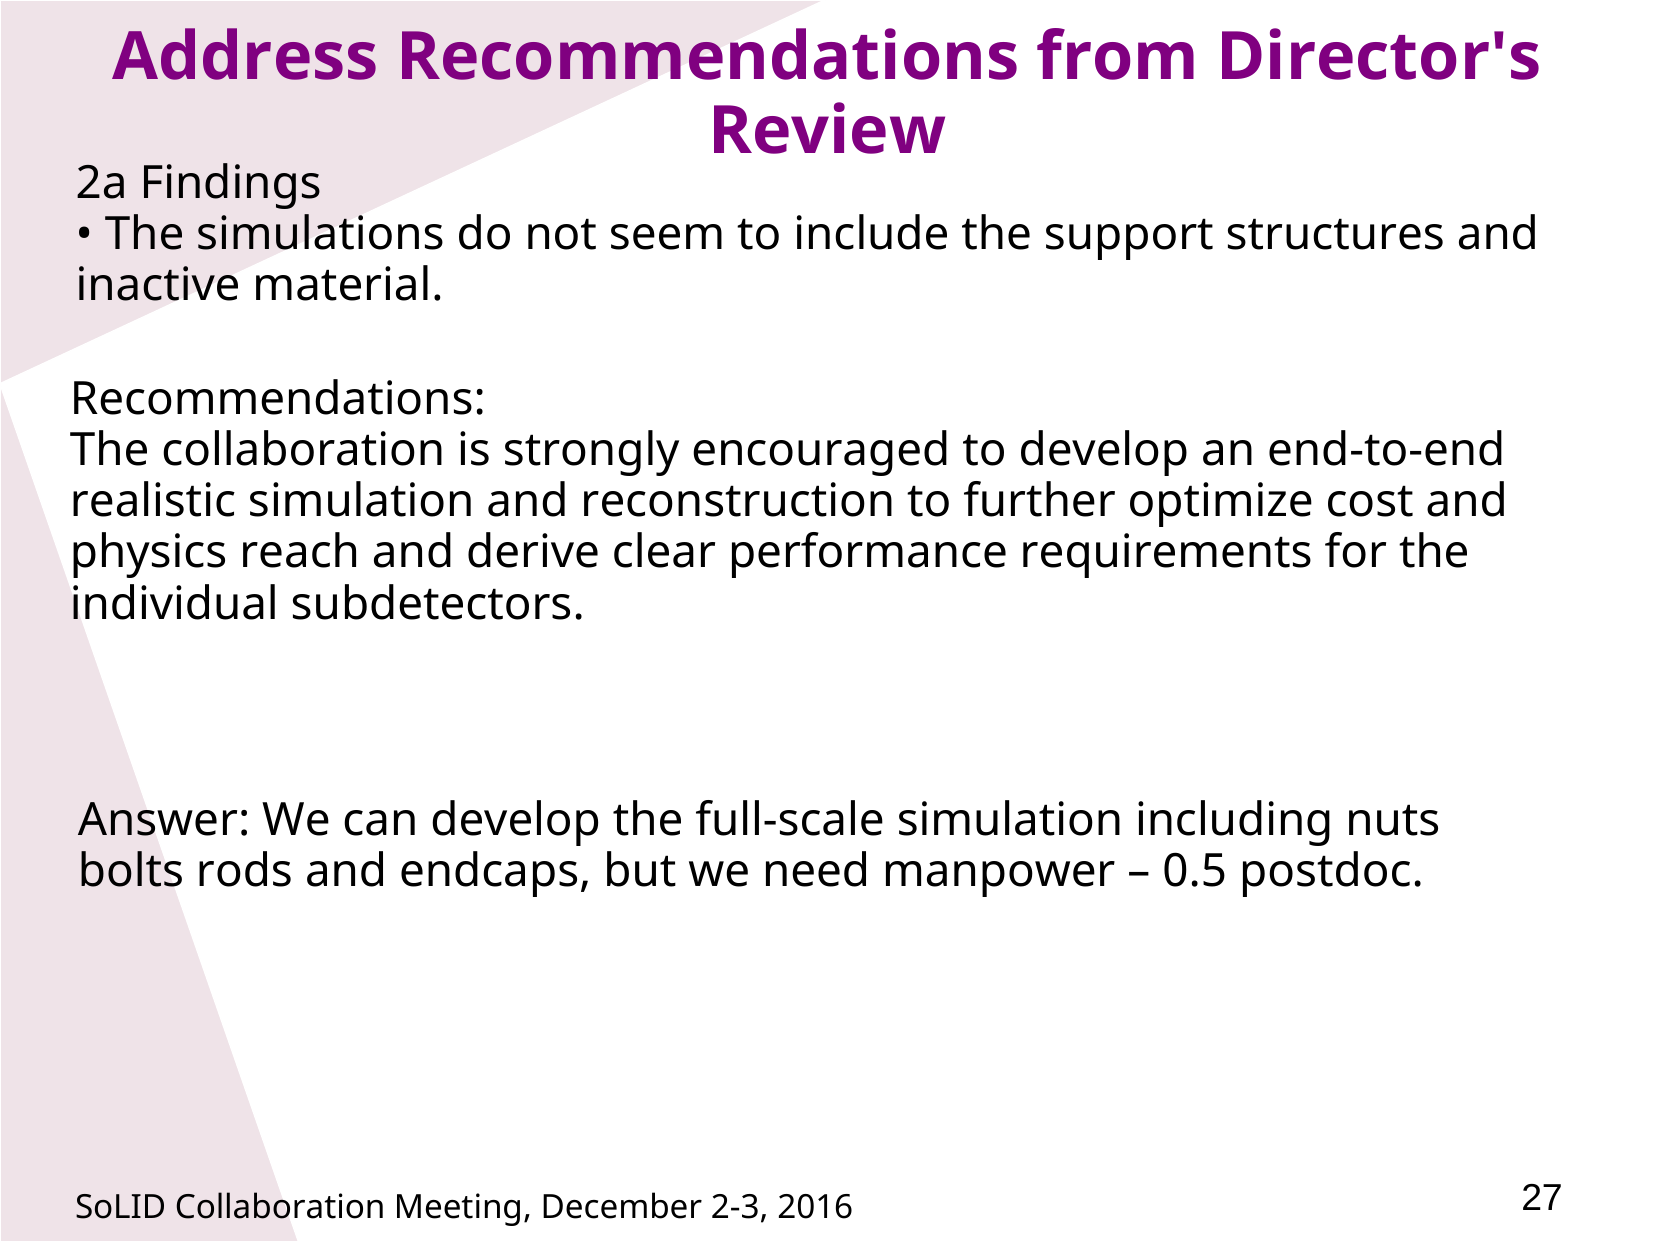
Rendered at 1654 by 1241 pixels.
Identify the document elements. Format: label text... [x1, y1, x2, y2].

title Address Recommendations from Director's Review [0, 12, 1653, 151]
text_box Answer: We can develop the full-scale simulation including nuts bolts rods and endcaps, but we need manpower – 0.5 postdoc. [63, 787, 1564, 970]
text_box Recommendations: The collaboration is strongly encouraged to develop an end‐to-end realistic simulation and reconstruction to further optimize cost and physics reach and derive clear performance requirements for the individual subdetectors. [55, 366, 1556, 641]
text_box 2a Findings • The simulations do not seem to include the support structures and inactive material. [60, 151, 1576, 333]
